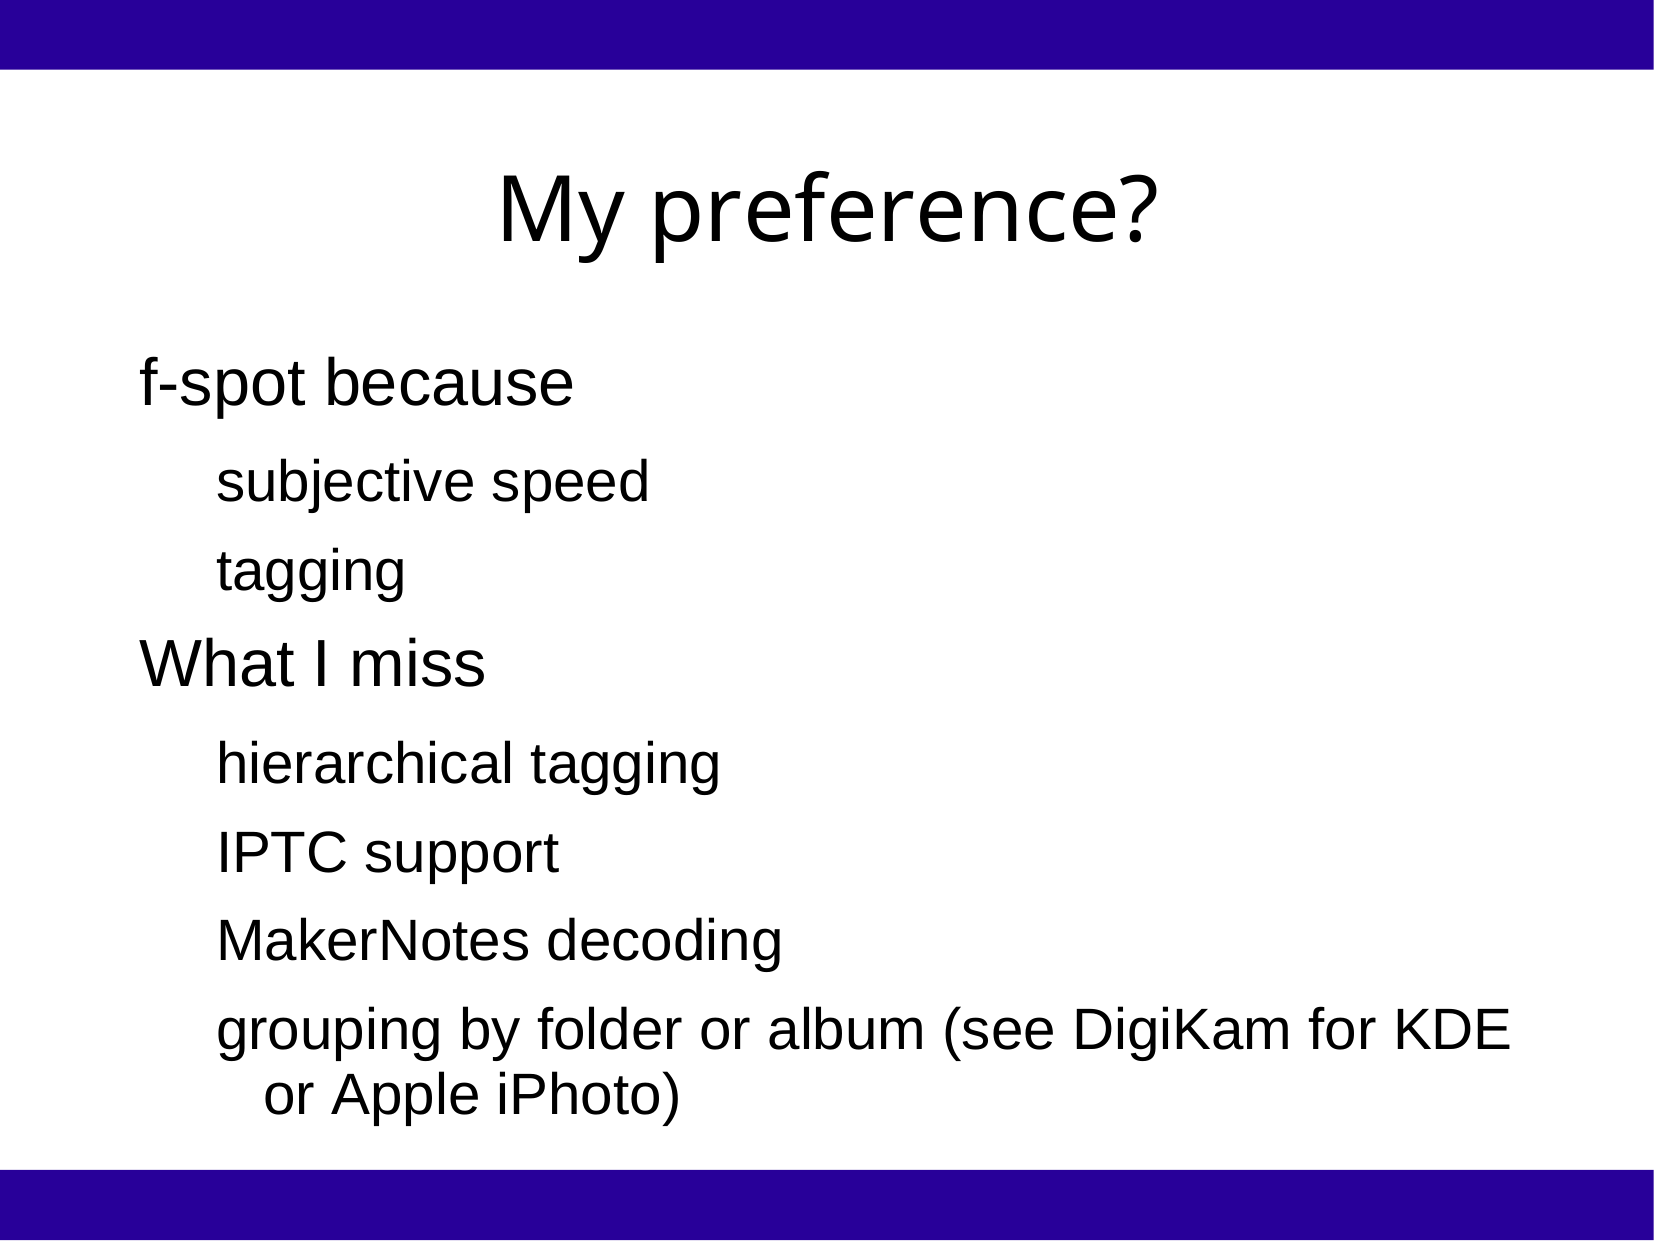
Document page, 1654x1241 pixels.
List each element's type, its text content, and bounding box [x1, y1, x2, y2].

title My preference? [121, 102, 1534, 311]
list f-spot because subjective speed tagging What I miss hierarchical tagging IPTC support MakerNotes decoding grouping by folder or album (see DigiKam for KDE or Apple iPhoto) [121, 344, 1534, 1196]
